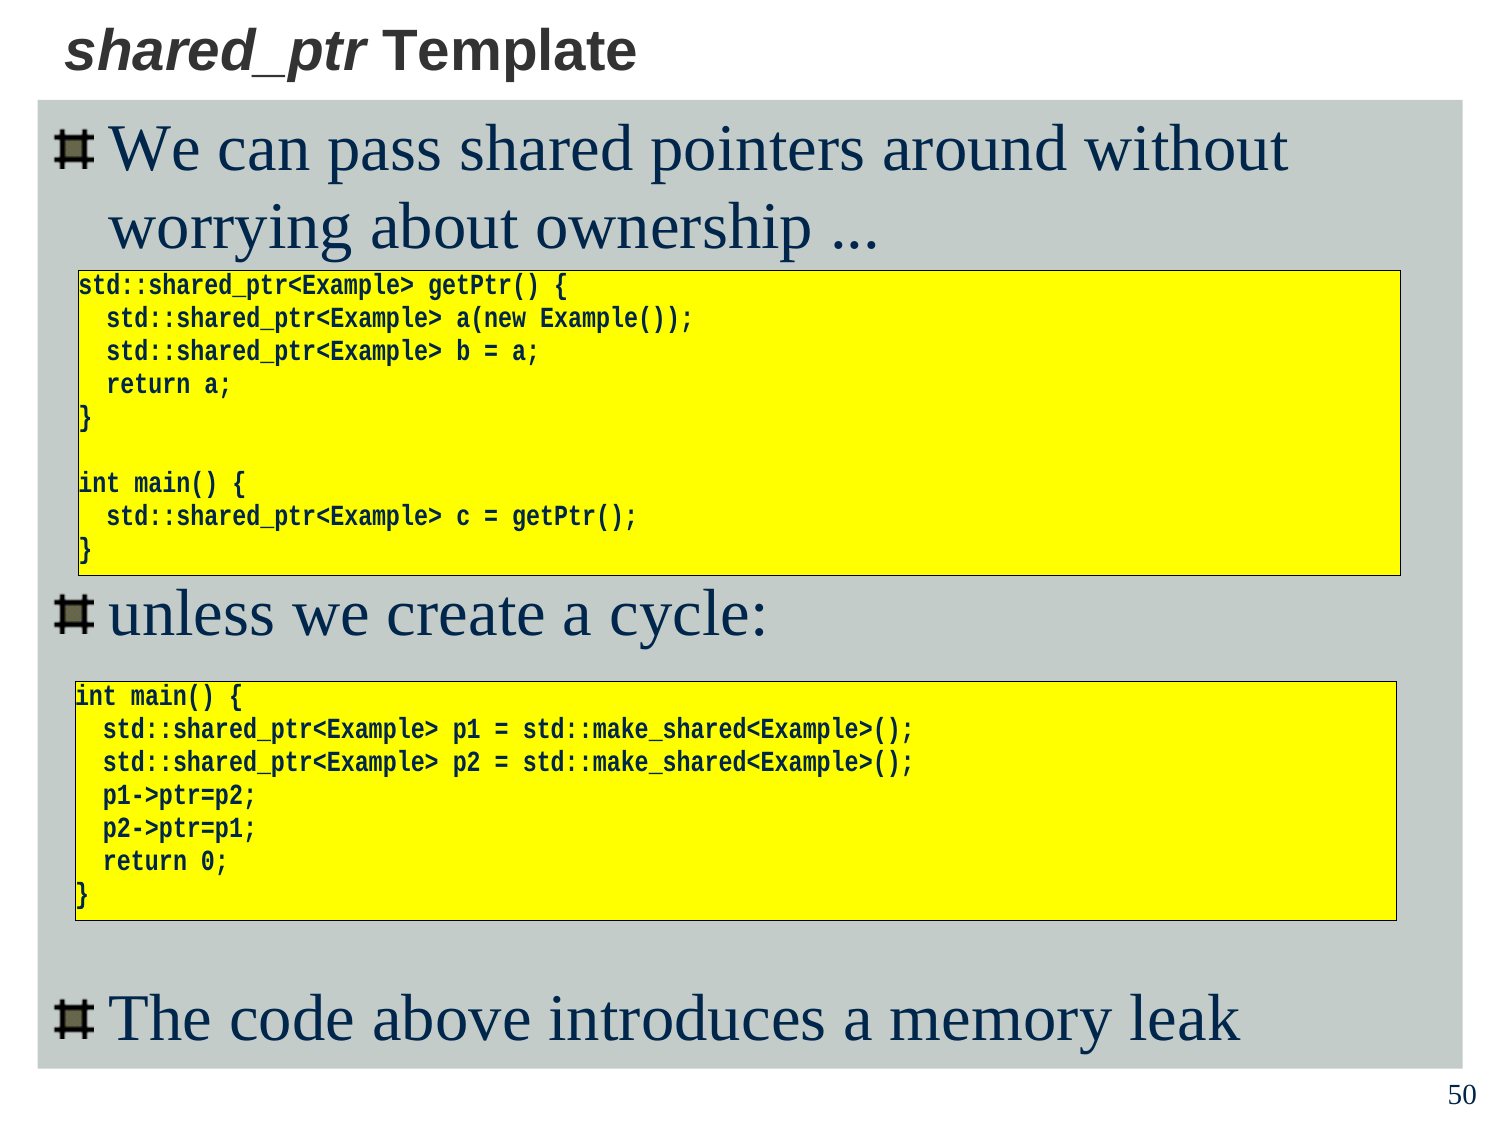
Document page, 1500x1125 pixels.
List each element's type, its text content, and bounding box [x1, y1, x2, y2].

text_box int main() { std::shared_ptr<Example> p1 = std::make_shared<Example>(); std::shared_ptr<Example> p2 = std::make_shared<Example>(); p1->ptr=p2; p2->ptr=p1; return 0; } [75, 681, 1397, 921]
title shared_ptr Template [50, 0, 1450, 91]
text_box std::shared_ptr<Example> getPtr() { std::shared_ptr<Example> a(new Example()); std::shared_ptr<Example> b = a; return a; } int main() { std::shared_ptr<Example> c = getPtr(); } [78, 270, 1401, 576]
list We can pass shared pointers around without worrying about ownership ... unless we create a cycle: The code above introduces a memory leak [37, 99, 1463, 1069]
